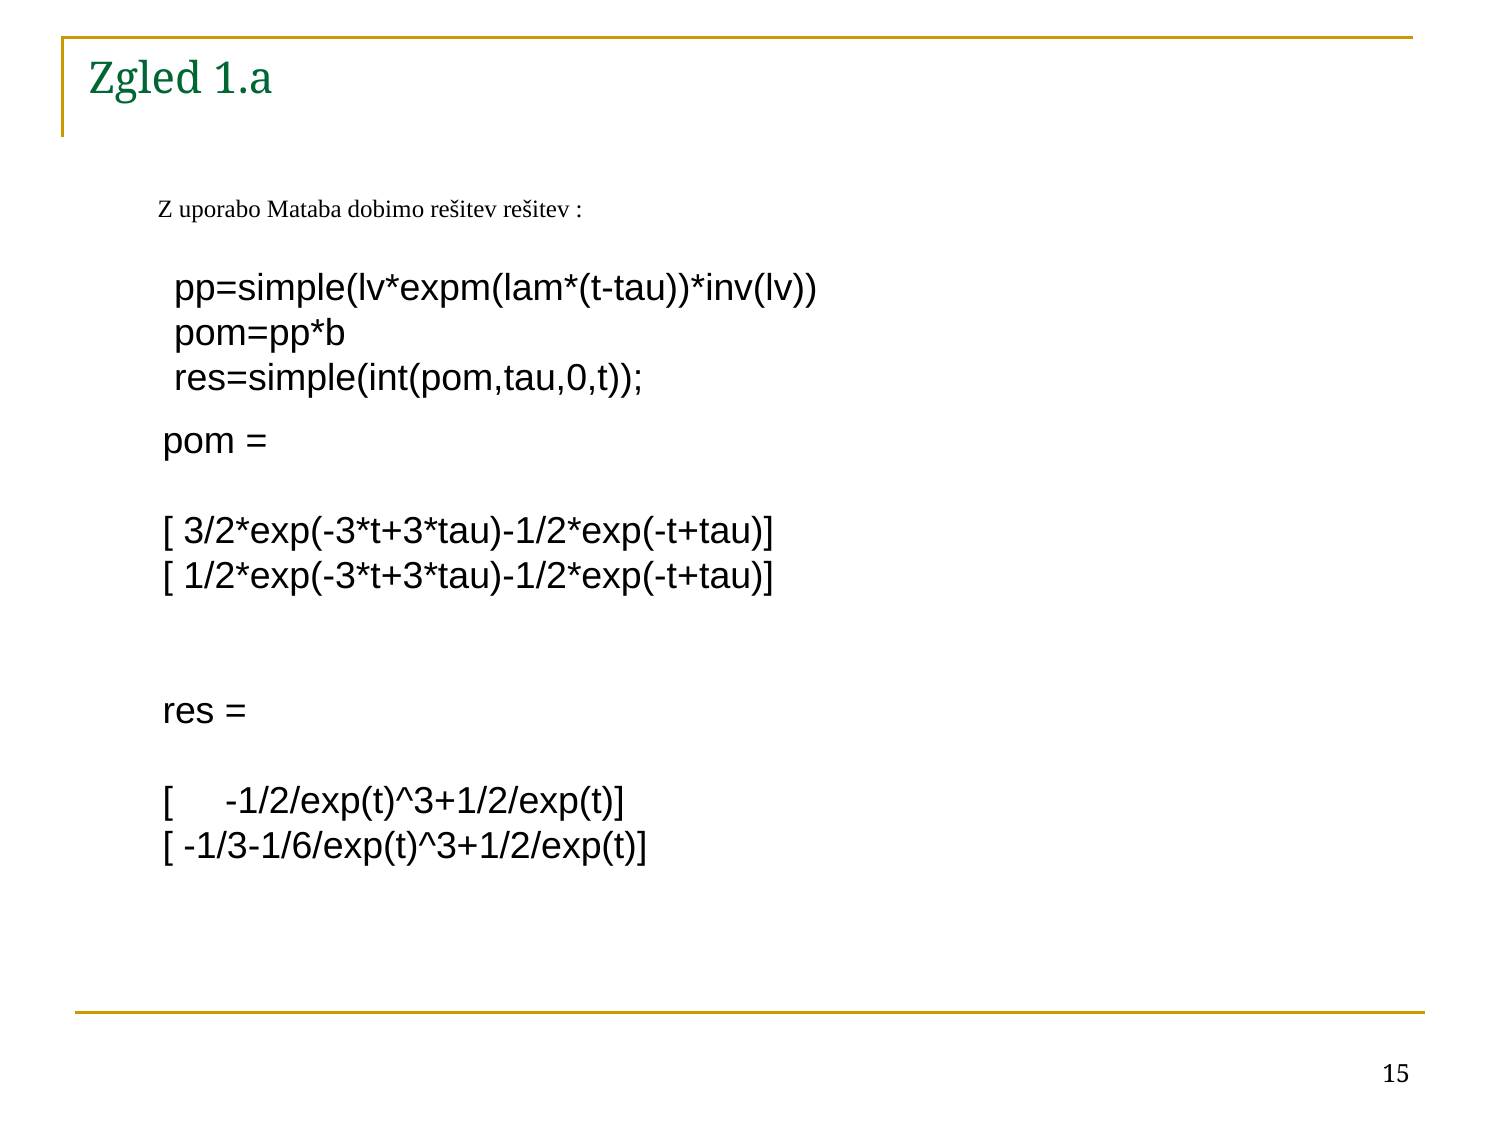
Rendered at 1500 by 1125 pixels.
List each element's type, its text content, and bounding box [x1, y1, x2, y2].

title Zgled 1.a [73, 42, 1424, 147]
text_box <number> [1074, 1024, 1426, 1100]
text_box pp=simple(lv*expm(lam*(t-tau))*inv(lv)) pom=pp*b res=simple(int(pom,tau,0,t)); [159, 255, 848, 406]
text_box pom = [ 3/2*exp(-3*t+3*tau)-1/2*exp(-t+tau)] [ 1/2*exp(-3*t+3*tau)-1/2*exp(-t+tau)] res = [ -1/2/exp(t)^3+1/2/exp(t)] [ -1/3-1/6/exp(t)^3+1/2/exp(t)] [147, 408, 1306, 875]
text_box Z uporabo Mataba dobimo rešitev rešitev : [142, 184, 946, 231]
